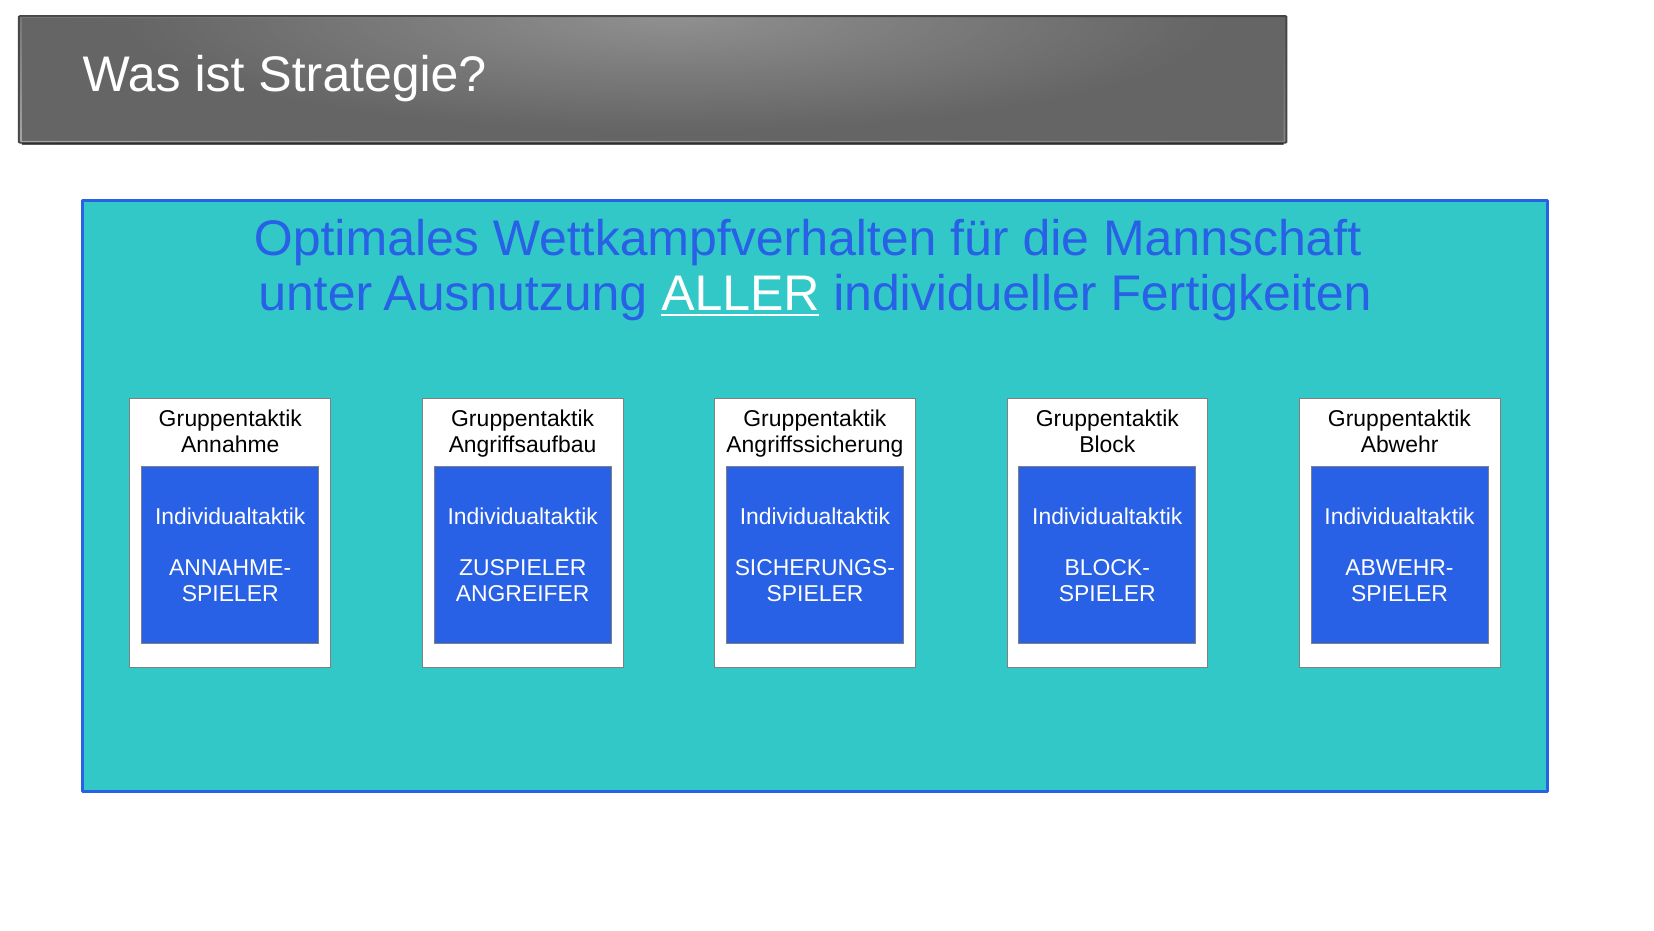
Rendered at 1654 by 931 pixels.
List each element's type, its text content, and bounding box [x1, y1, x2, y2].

title Was ist Strategie? [82, 29, 1235, 119]
text_box Gruppentaktik Block [1007, 398, 1208, 668]
text_box Gruppentaktik Annahme [129, 398, 331, 668]
text_box Individualtaktik SICHERUNGS- SPIELER [726, 466, 904, 644]
text_box Gruppentaktik Angriffssicherung [714, 398, 916, 668]
text_box Individualtaktik BLOCK- SPIELER [1018, 466, 1196, 644]
text_box Individualtaktik ANNAHME- SPIELER [141, 466, 319, 644]
text_box Optimales Wettkampfverhalten für die Mannschaft unter Ausnutzung ALLER individueller Fertigkeiten [82, 200, 1548, 792]
text_box Gruppentaktik Abwehr [1299, 398, 1501, 668]
text_box Gruppentaktik Angriffsaufbau [422, 398, 624, 668]
text_box Individualtaktik ABWEHR- SPIELER [1311, 466, 1489, 644]
text_box Individualtaktik ZUSPIELER ANGREIFER [434, 466, 612, 644]
